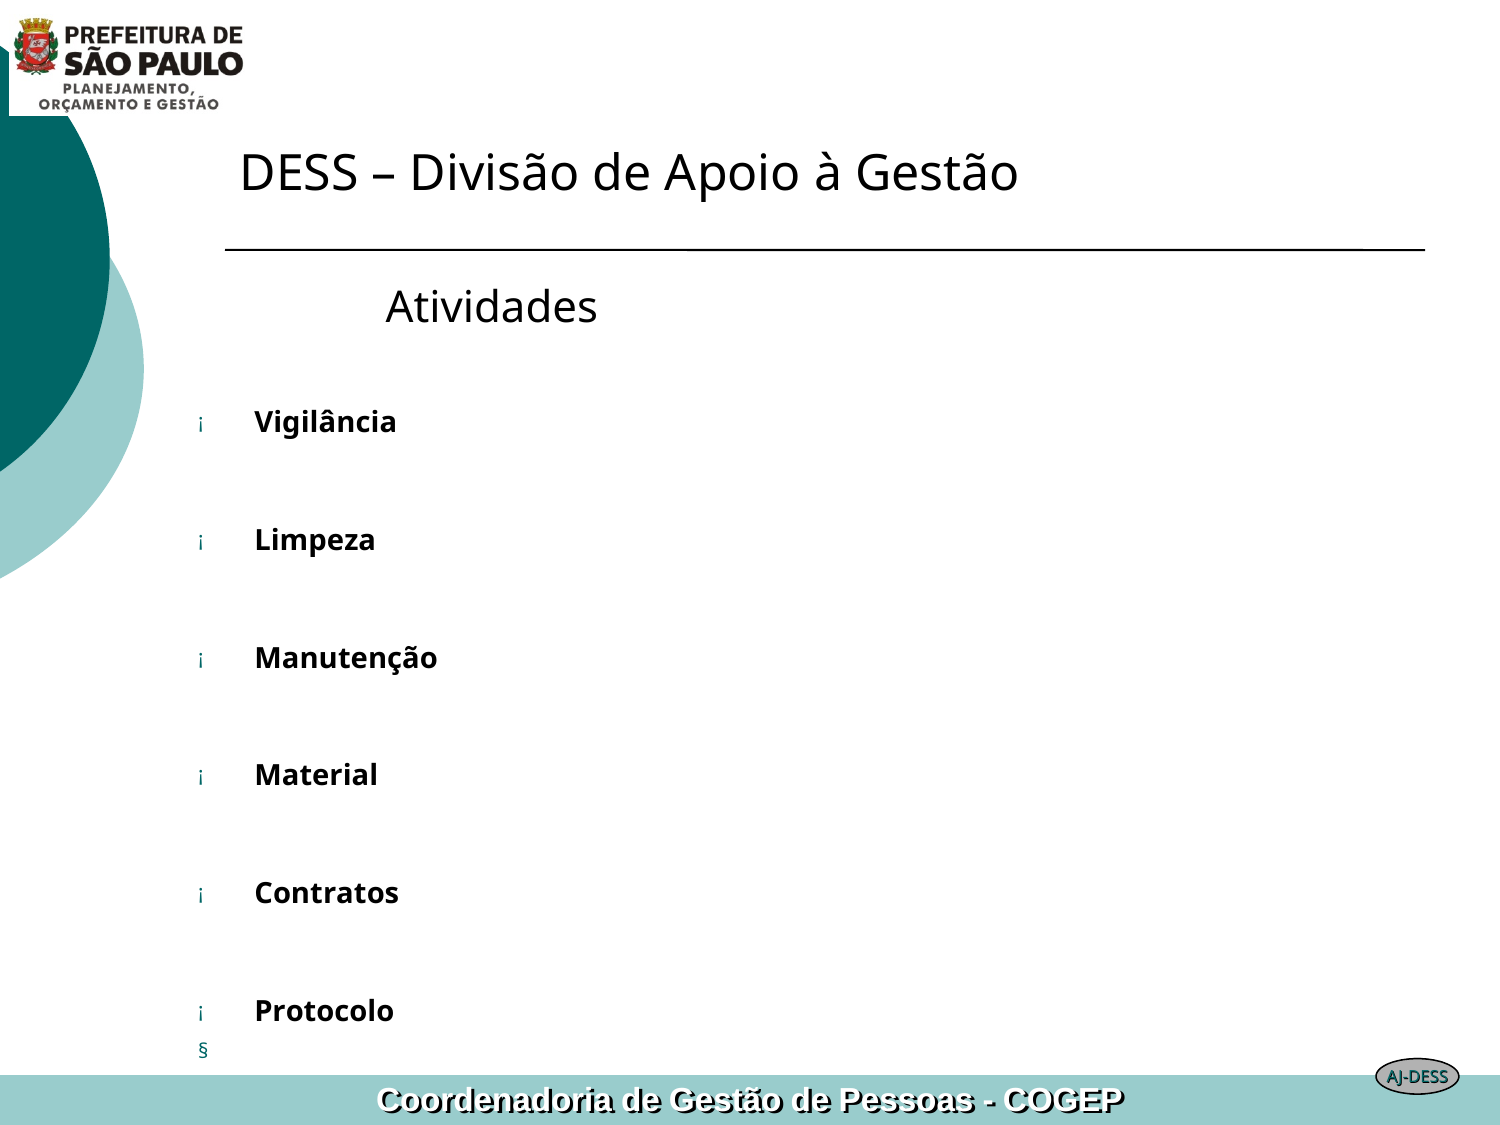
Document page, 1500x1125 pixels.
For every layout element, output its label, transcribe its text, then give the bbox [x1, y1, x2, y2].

text_box AJ-DESS [1376, 1058, 1459, 1095]
list Atividades Vigilância Limpeza Manutenção Material Contratos Protocolo [183, 255, 1436, 1059]
title DESS – Divisão de Apoio à Gestão [224, 104, 1425, 213]
